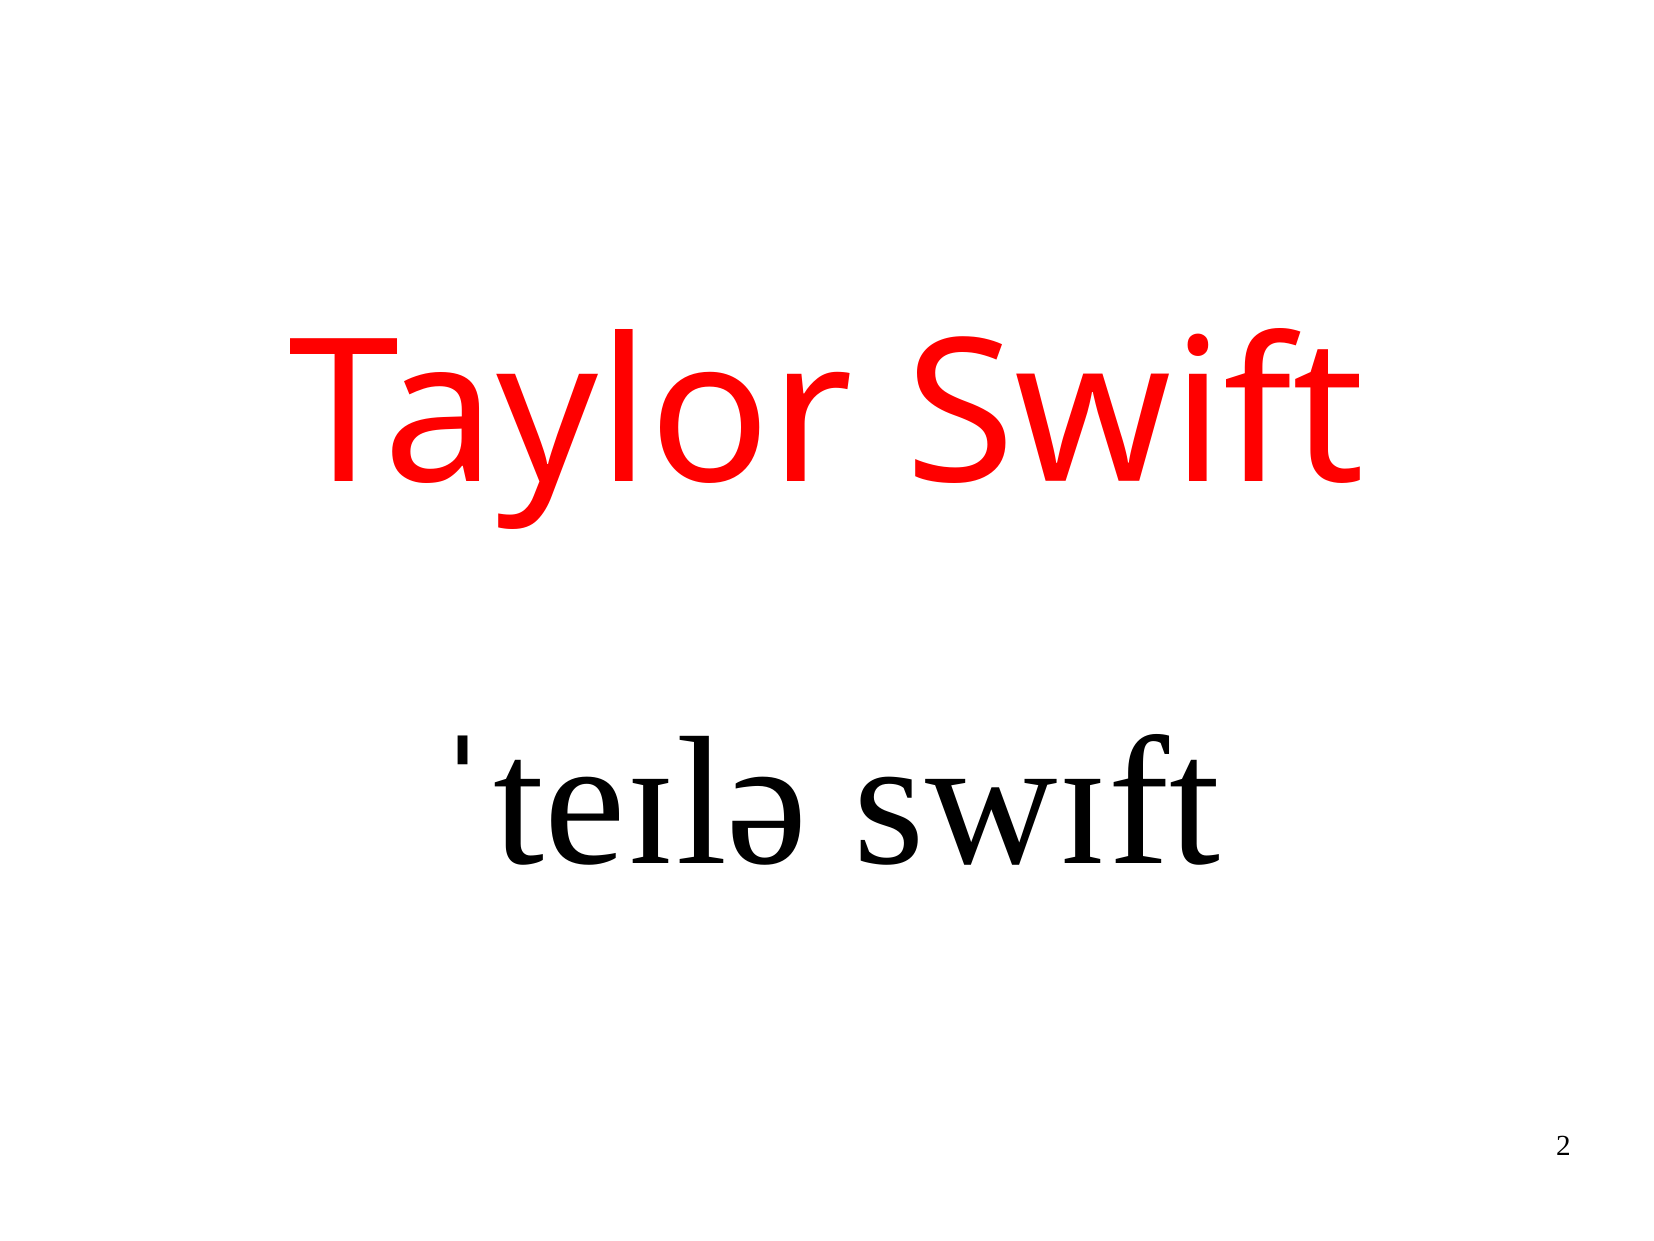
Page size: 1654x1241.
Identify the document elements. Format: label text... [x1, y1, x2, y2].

subtitle ˈteɪlə swɪft [82, 475, 1571, 1109]
text_box Taylor Swift [82, 259, 1571, 475]
